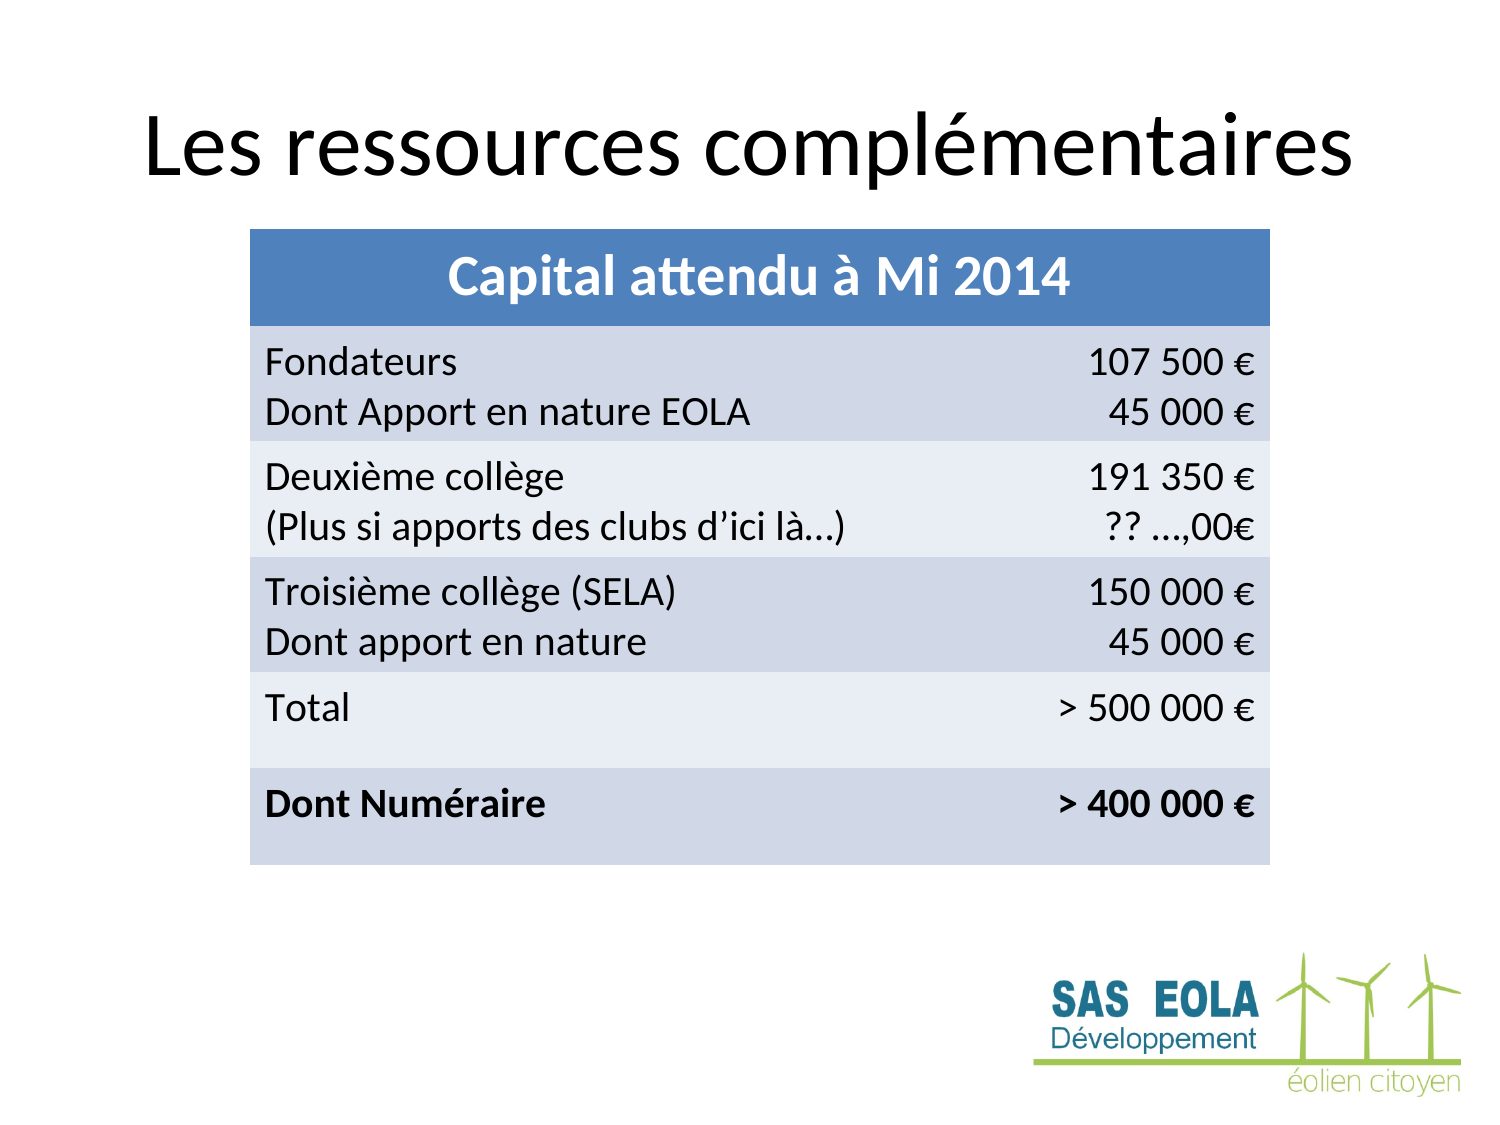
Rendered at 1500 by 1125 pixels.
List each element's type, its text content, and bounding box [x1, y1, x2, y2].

title Les ressources complémentaires [75, 45, 1426, 233]
table_cell Fondateurs Dont Apport en nature EOLA [250, 326, 868, 441]
table_header Capital attendu à Mi 2014 [250, 229, 1270, 326]
table_cell 191 350 € ?? …,00€ [868, 441, 1270, 557]
table_cell 150 000 € 45 000 € [868, 557, 1270, 672]
table_cell Deuxième collège (Plus si apports des clubs d’ici là…) [250, 441, 868, 557]
table_cell Total [250, 672, 868, 768]
table_cell Dont Numéraire [250, 768, 868, 865]
table_cell 107 500 € 45 000 € [868, 326, 1270, 441]
table_cell Troisième collège (SELA) Dont apport en nature [250, 557, 868, 672]
picture [1033, 952, 1461, 1097]
table_cell > 400 000 € [868, 768, 1270, 865]
table_cell > 500 000 € [868, 672, 1270, 768]
